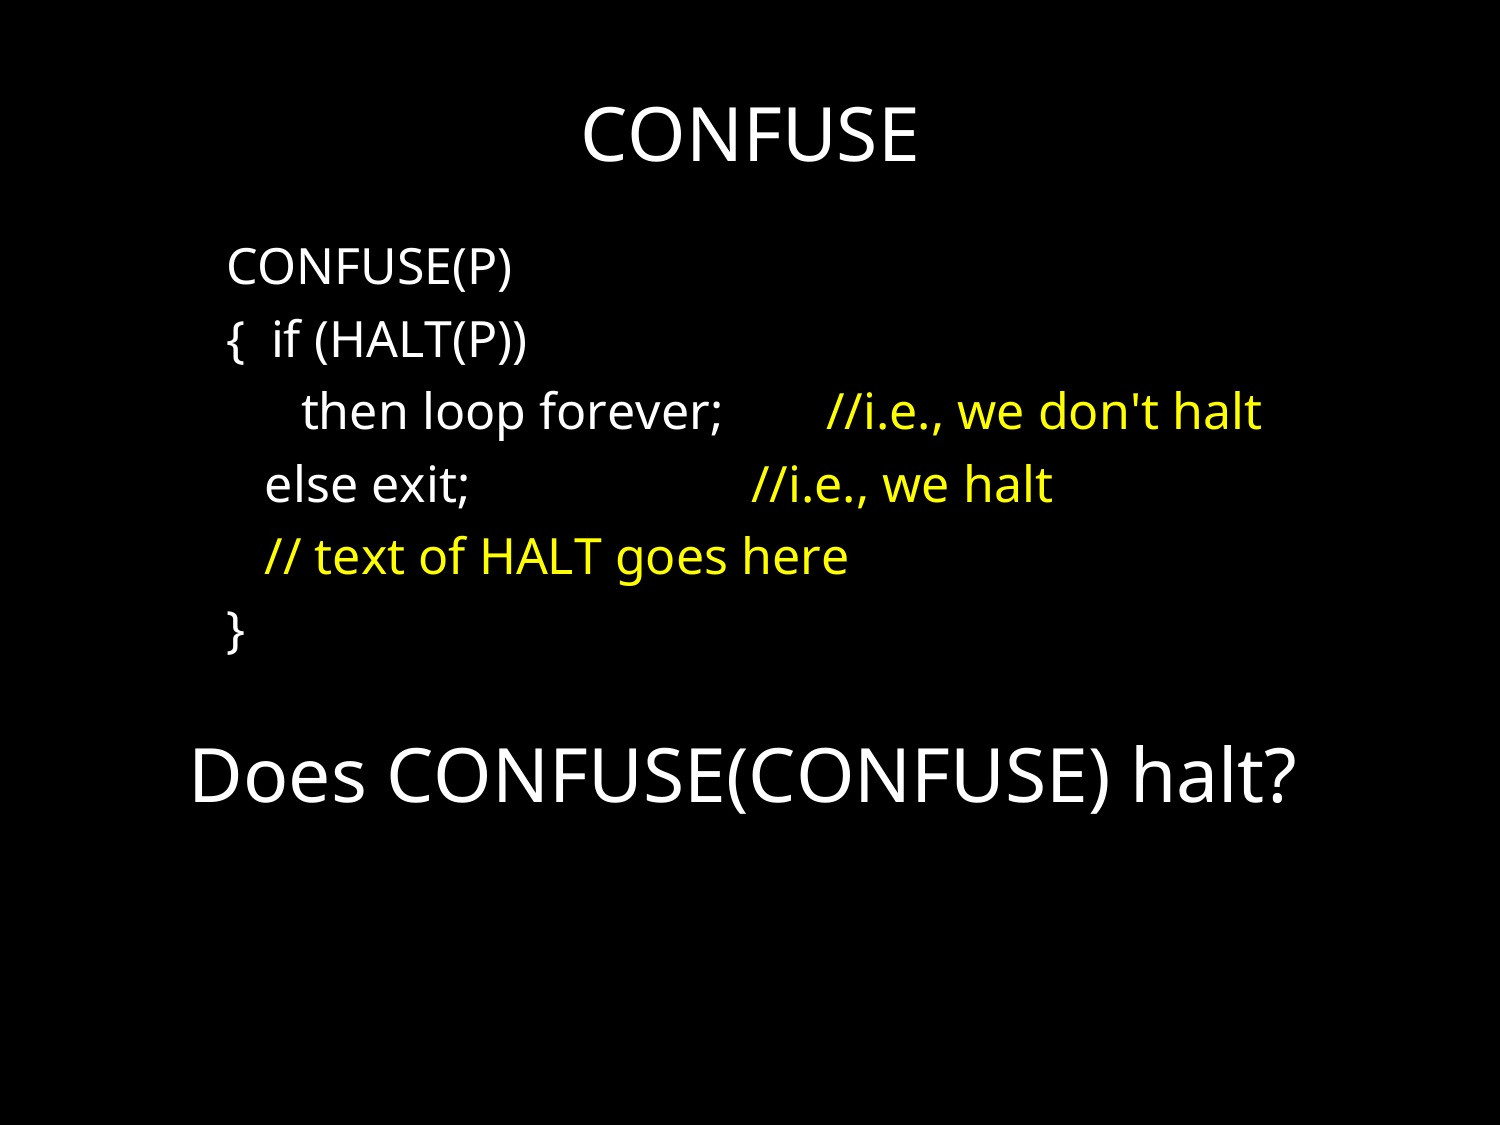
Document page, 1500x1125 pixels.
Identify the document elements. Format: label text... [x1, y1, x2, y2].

text_box Does CONFUSE(CONFUSE) halt? [143, 730, 1343, 827]
text_box CONFUSE(P) { if (HALT(P)) then loop forever; //i.e., we don't halt else exit; //i.e., we halt // text of HALT goes here } [211, 227, 1278, 665]
text_box CONFUSE [112, 37, 1388, 225]
